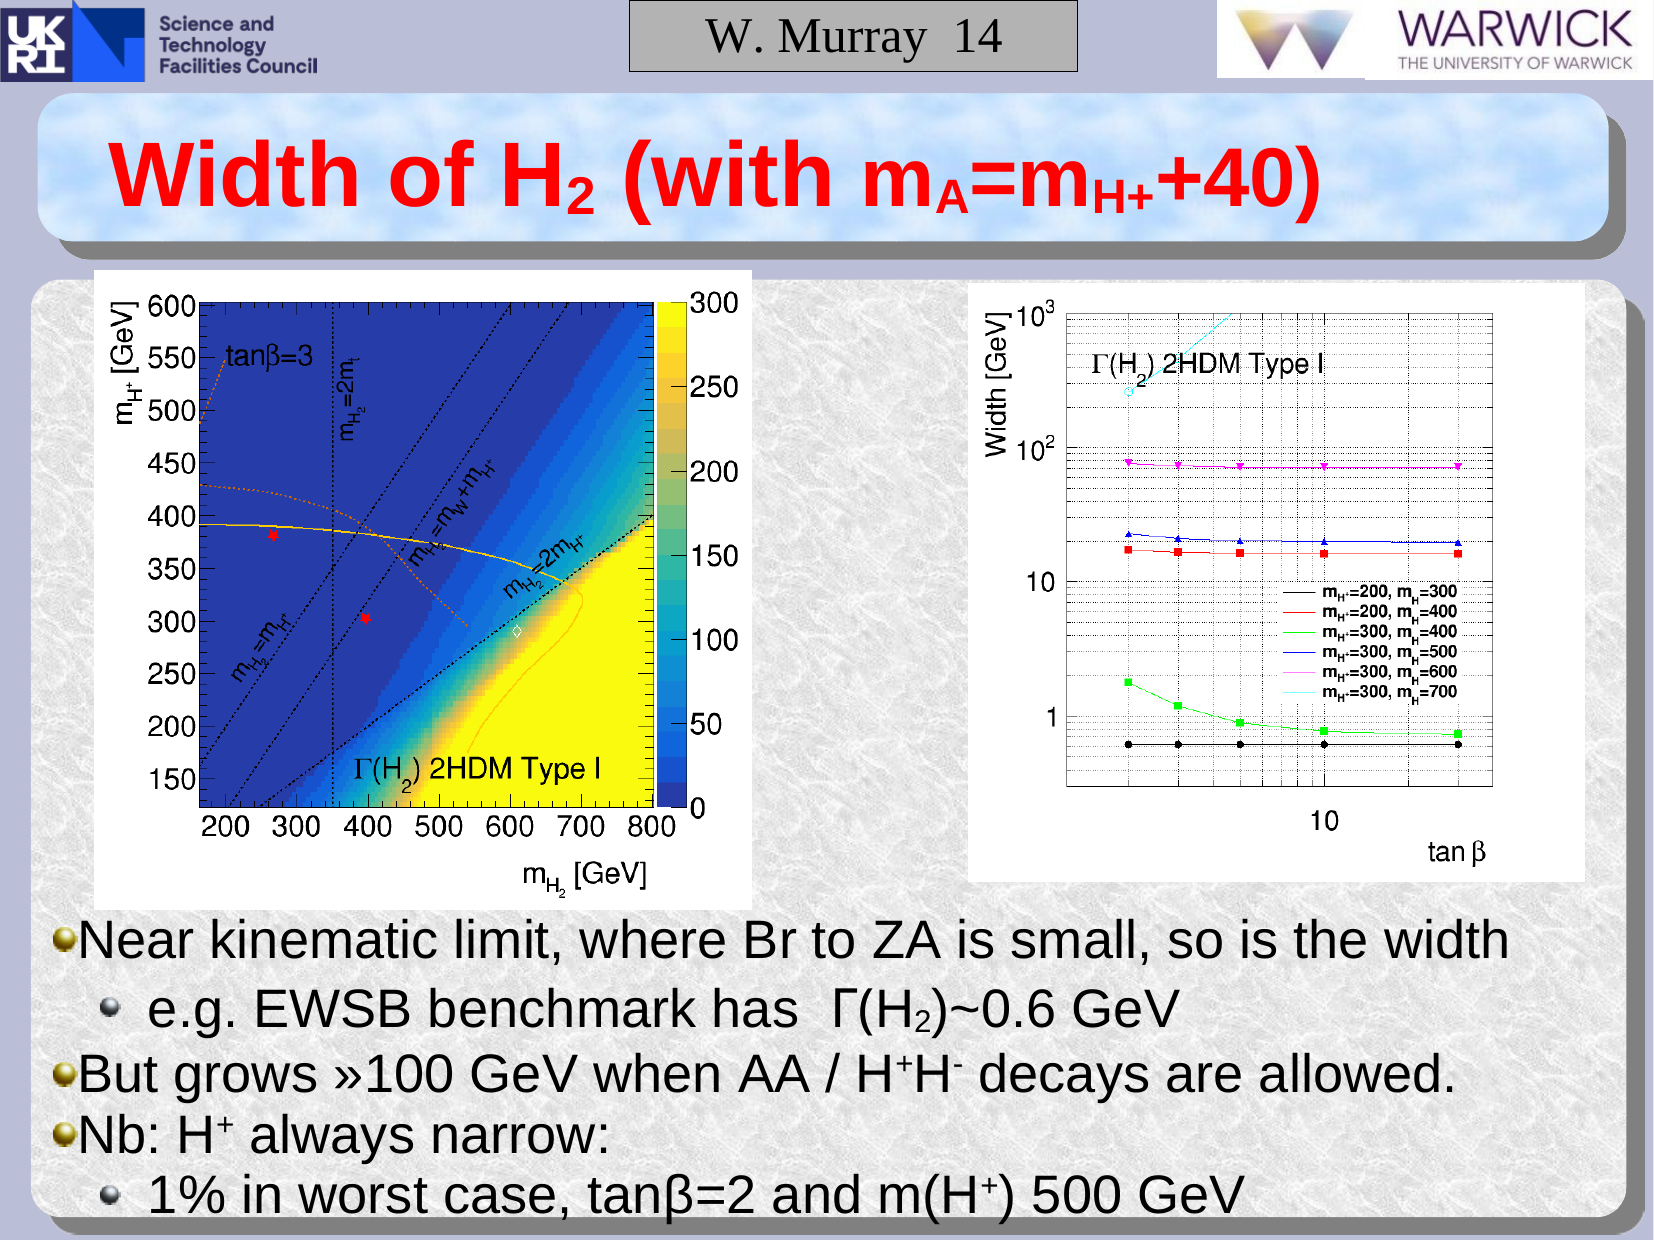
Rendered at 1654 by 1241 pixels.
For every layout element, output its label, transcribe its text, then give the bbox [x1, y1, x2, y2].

picture [1217, 0, 1654, 80]
picture [30, 270, 1627, 1218]
picture [0, 0, 317, 82]
picture [37, 93, 1609, 242]
title Width of H2 (with mA=mH++40) [90, 101, 1584, 249]
list Near kinematic limit, where Br to ZA is small, so is the width e.g. EWSB benchmark has Γ(H2)~0.6 GeV But grows »100 GeV when AA / H+H- decays are allowed. Nb: H+ always narrow: 1% in worst case, tanβ=2 and m(H+) 500 GeV [53, 909, 1595, 1218]
